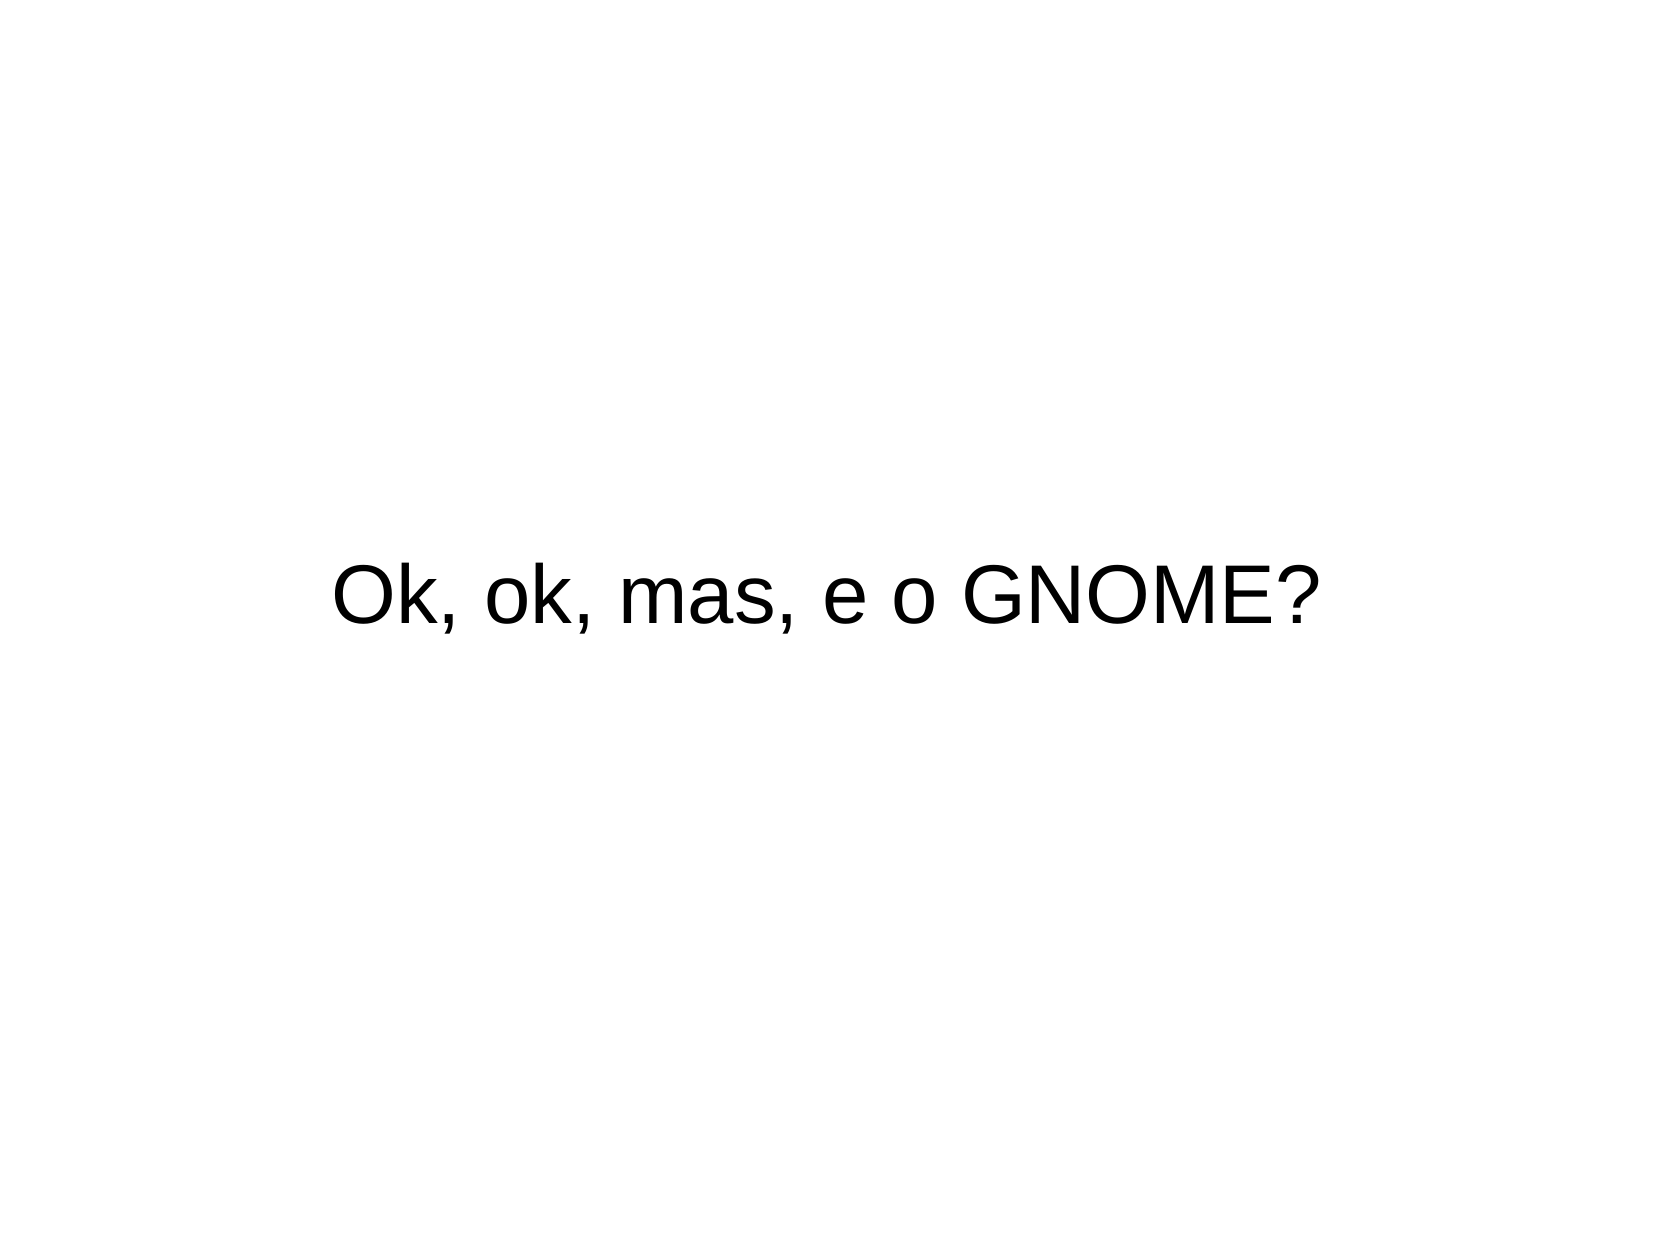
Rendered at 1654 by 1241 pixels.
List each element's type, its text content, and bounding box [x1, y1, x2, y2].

subtitle Ok, ok, mas, e o GNOME? [82, 88, 1571, 1102]
